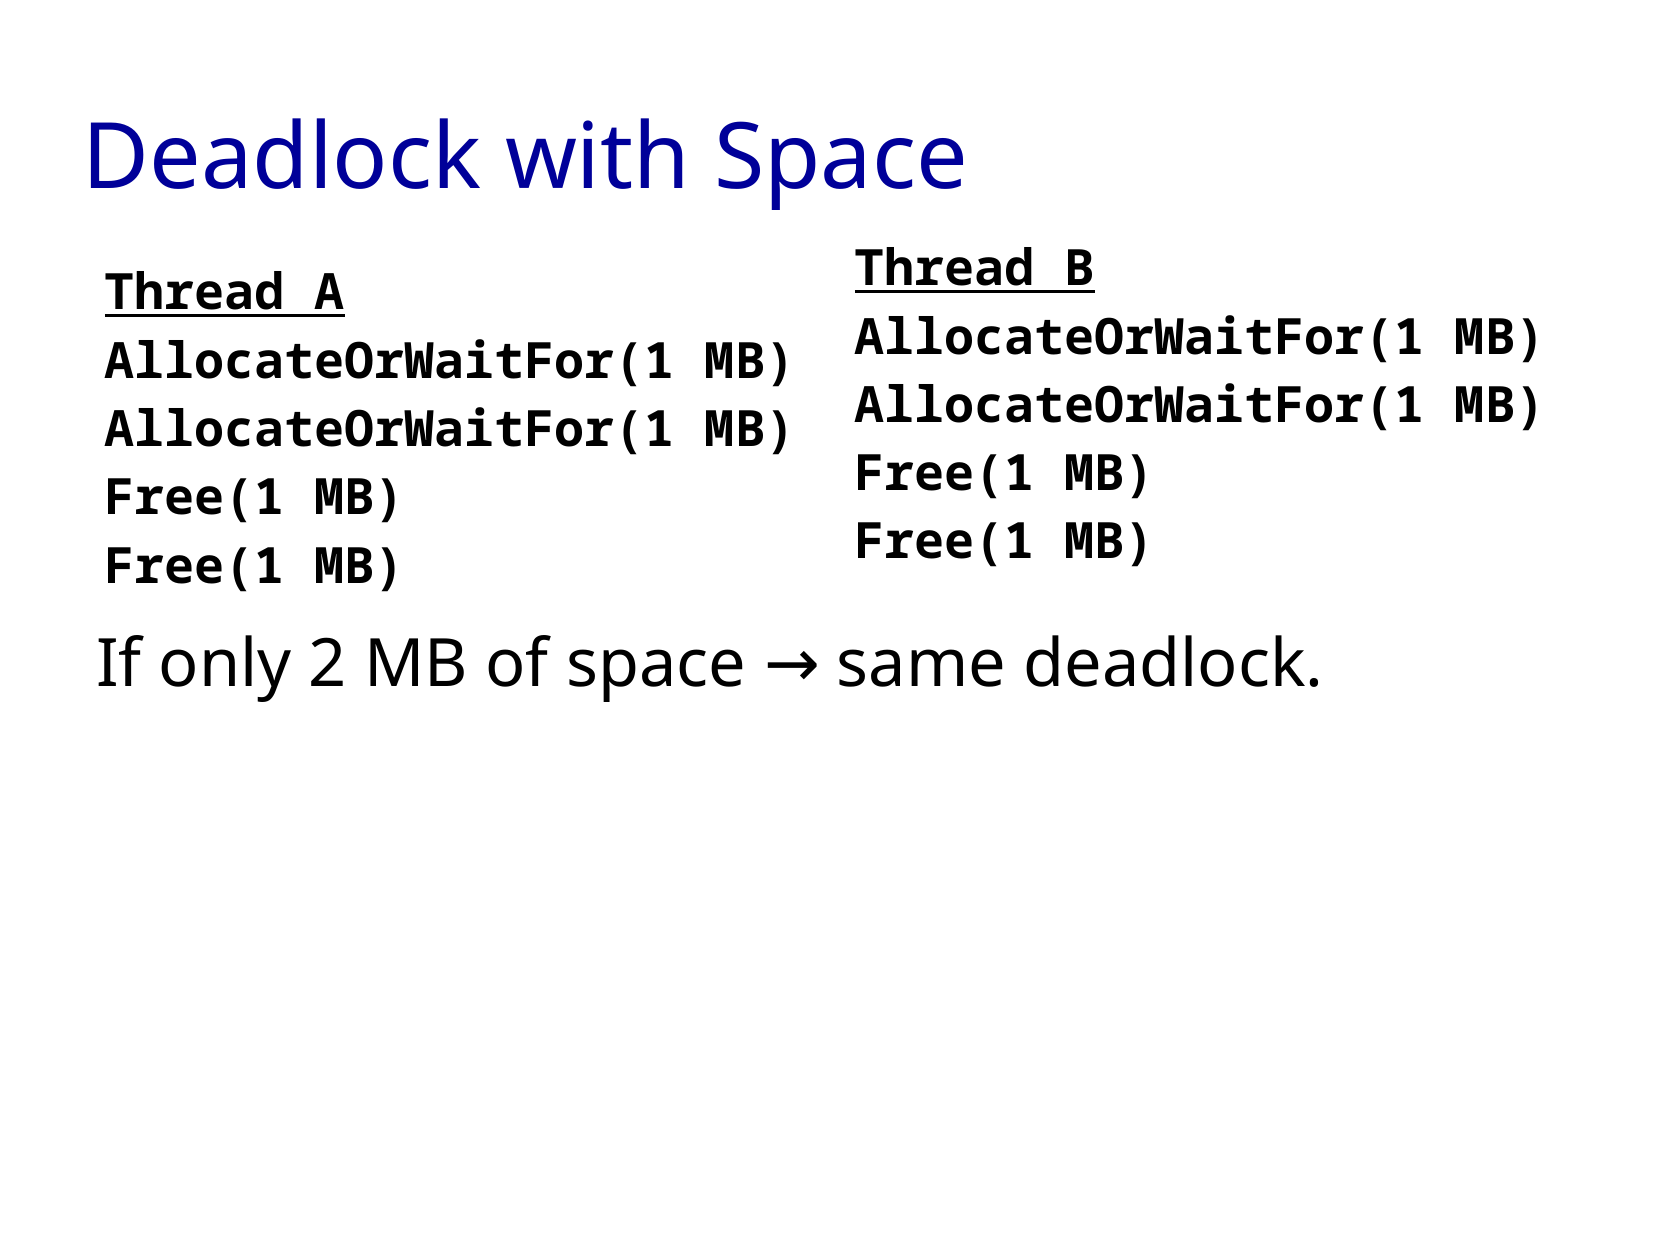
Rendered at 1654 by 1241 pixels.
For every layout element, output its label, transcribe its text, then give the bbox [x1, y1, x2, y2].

text_box Thread A AllocateOrWaitFor(1 MB) AllocateOrWaitFor(1 MB) Free(1 MB) Free(1 MB) [90, 249, 826, 706]
text_box Thread B AllocateOrWaitFor(1 MB) AllocateOrWaitFor(1 MB) Free(1 MB) Free(1 MB) [840, 225, 1621, 618]
title Deadlock with Space [82, 49, 1571, 257]
list If only 2 MB of space → same deadlock. [60, 615, 1571, 1096]
